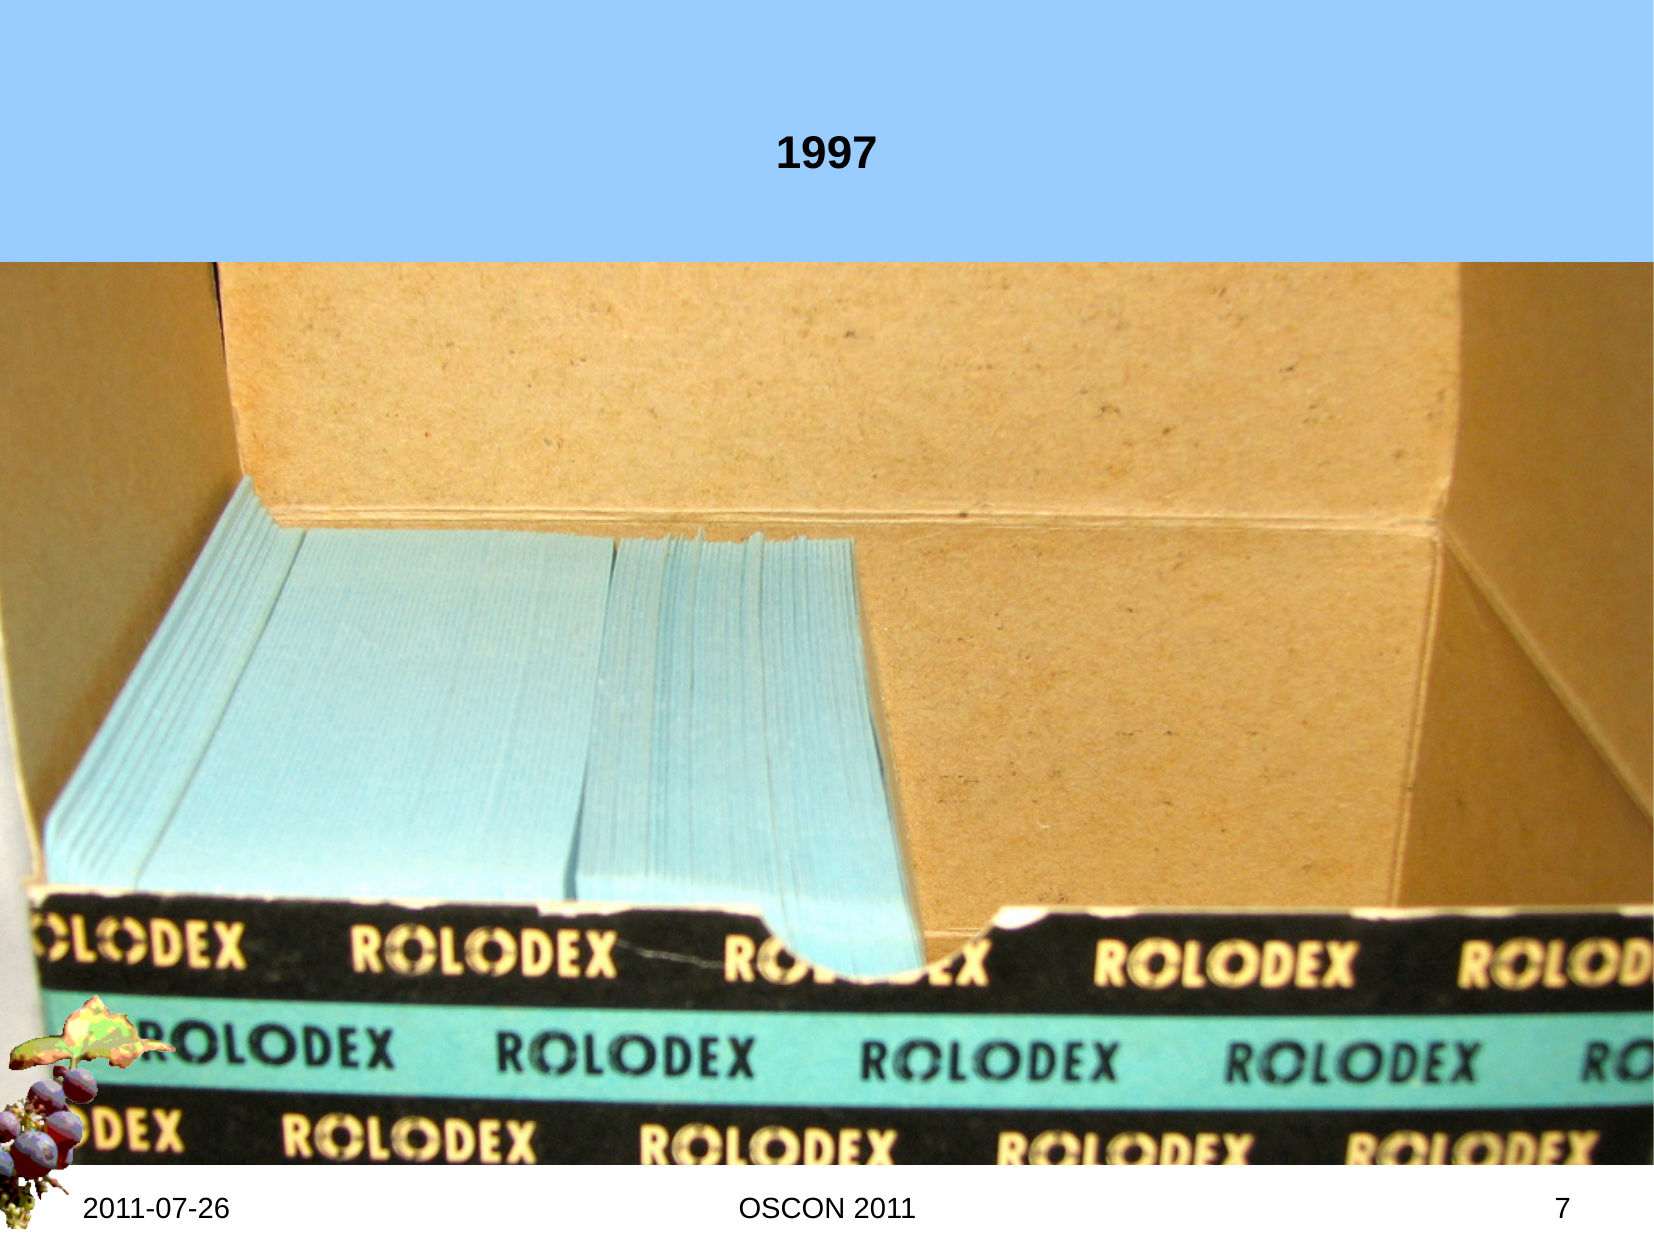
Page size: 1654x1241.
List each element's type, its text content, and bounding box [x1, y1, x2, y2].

title 1997 [82, 56, 1571, 250]
picture [0, 262, 1654, 1229]
